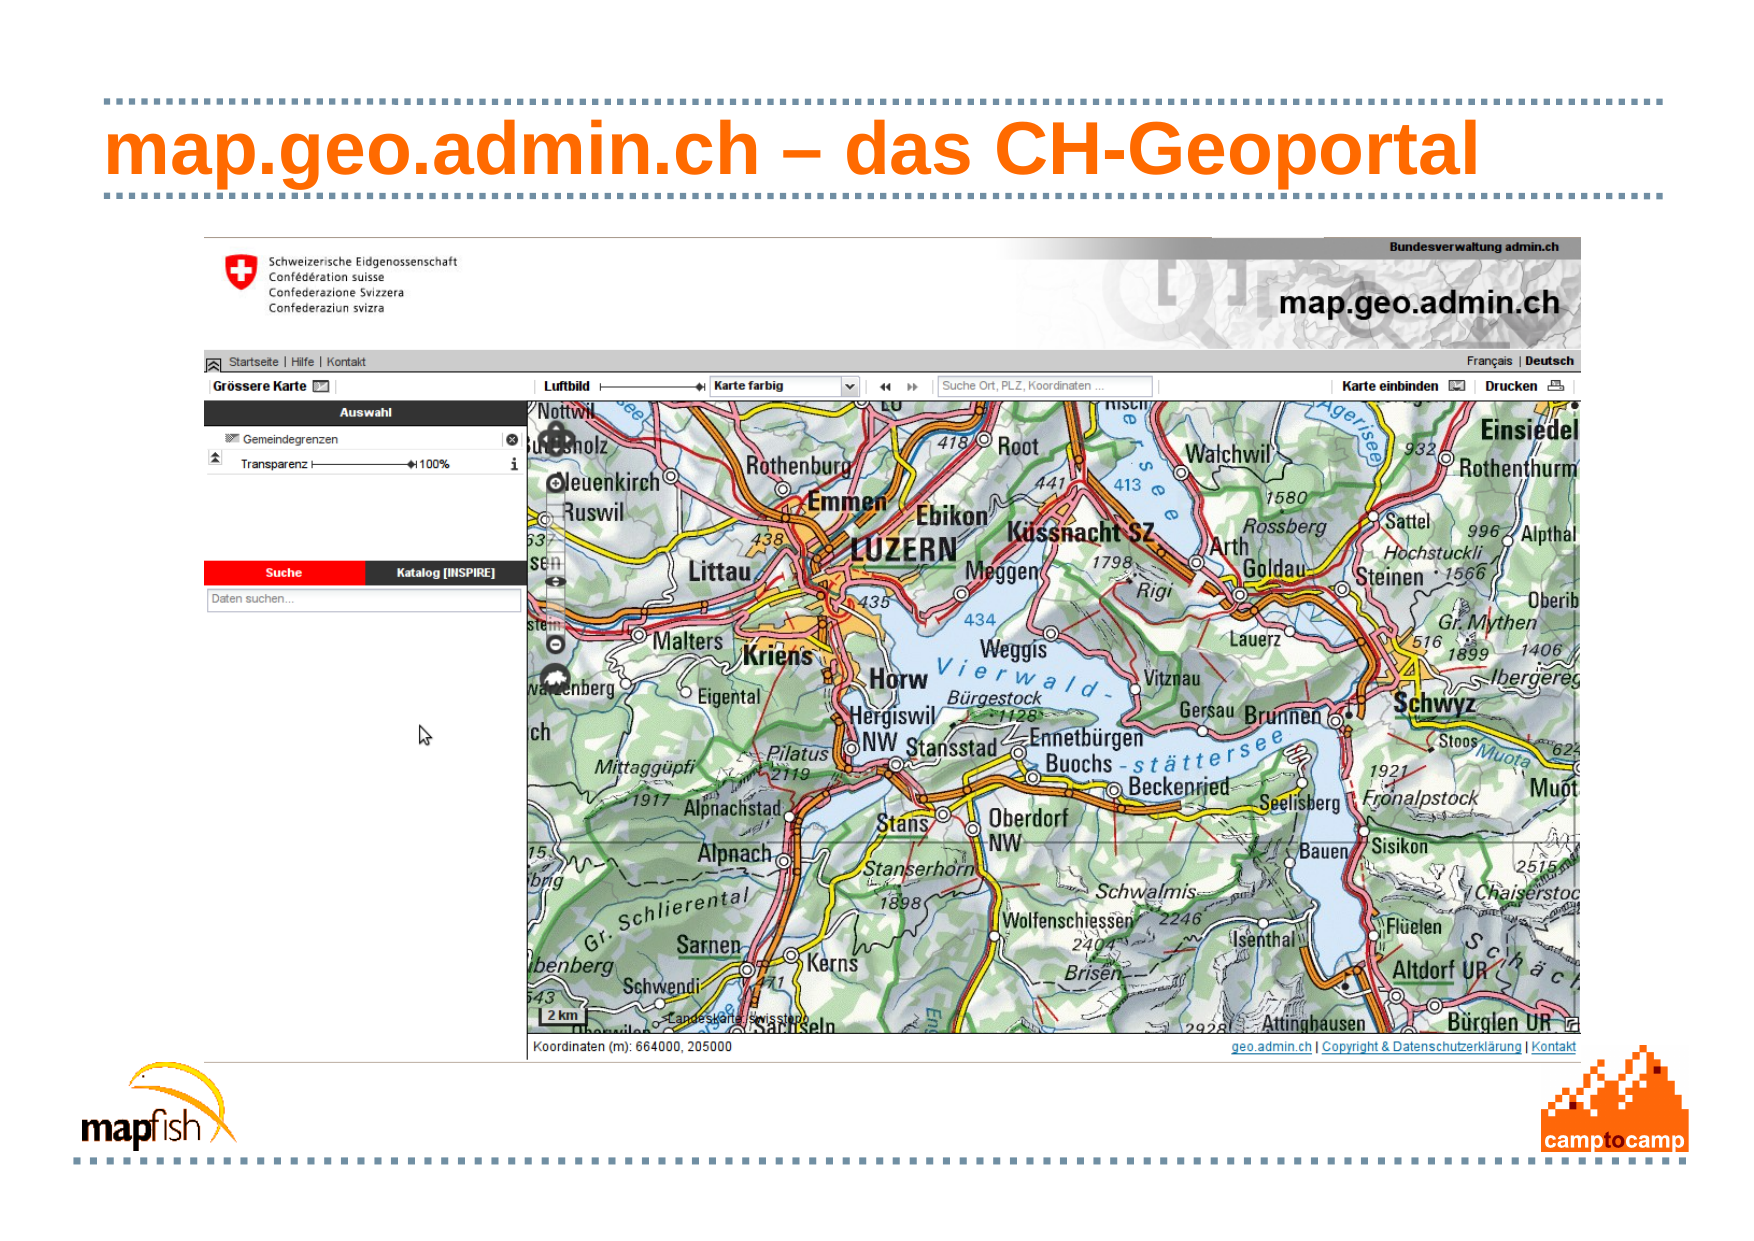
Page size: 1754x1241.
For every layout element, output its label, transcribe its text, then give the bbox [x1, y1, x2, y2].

picture [82, 237, 1689, 1152]
title map.geo.admin.ch – das CH-Geoportal [103, 104, 1660, 193]
